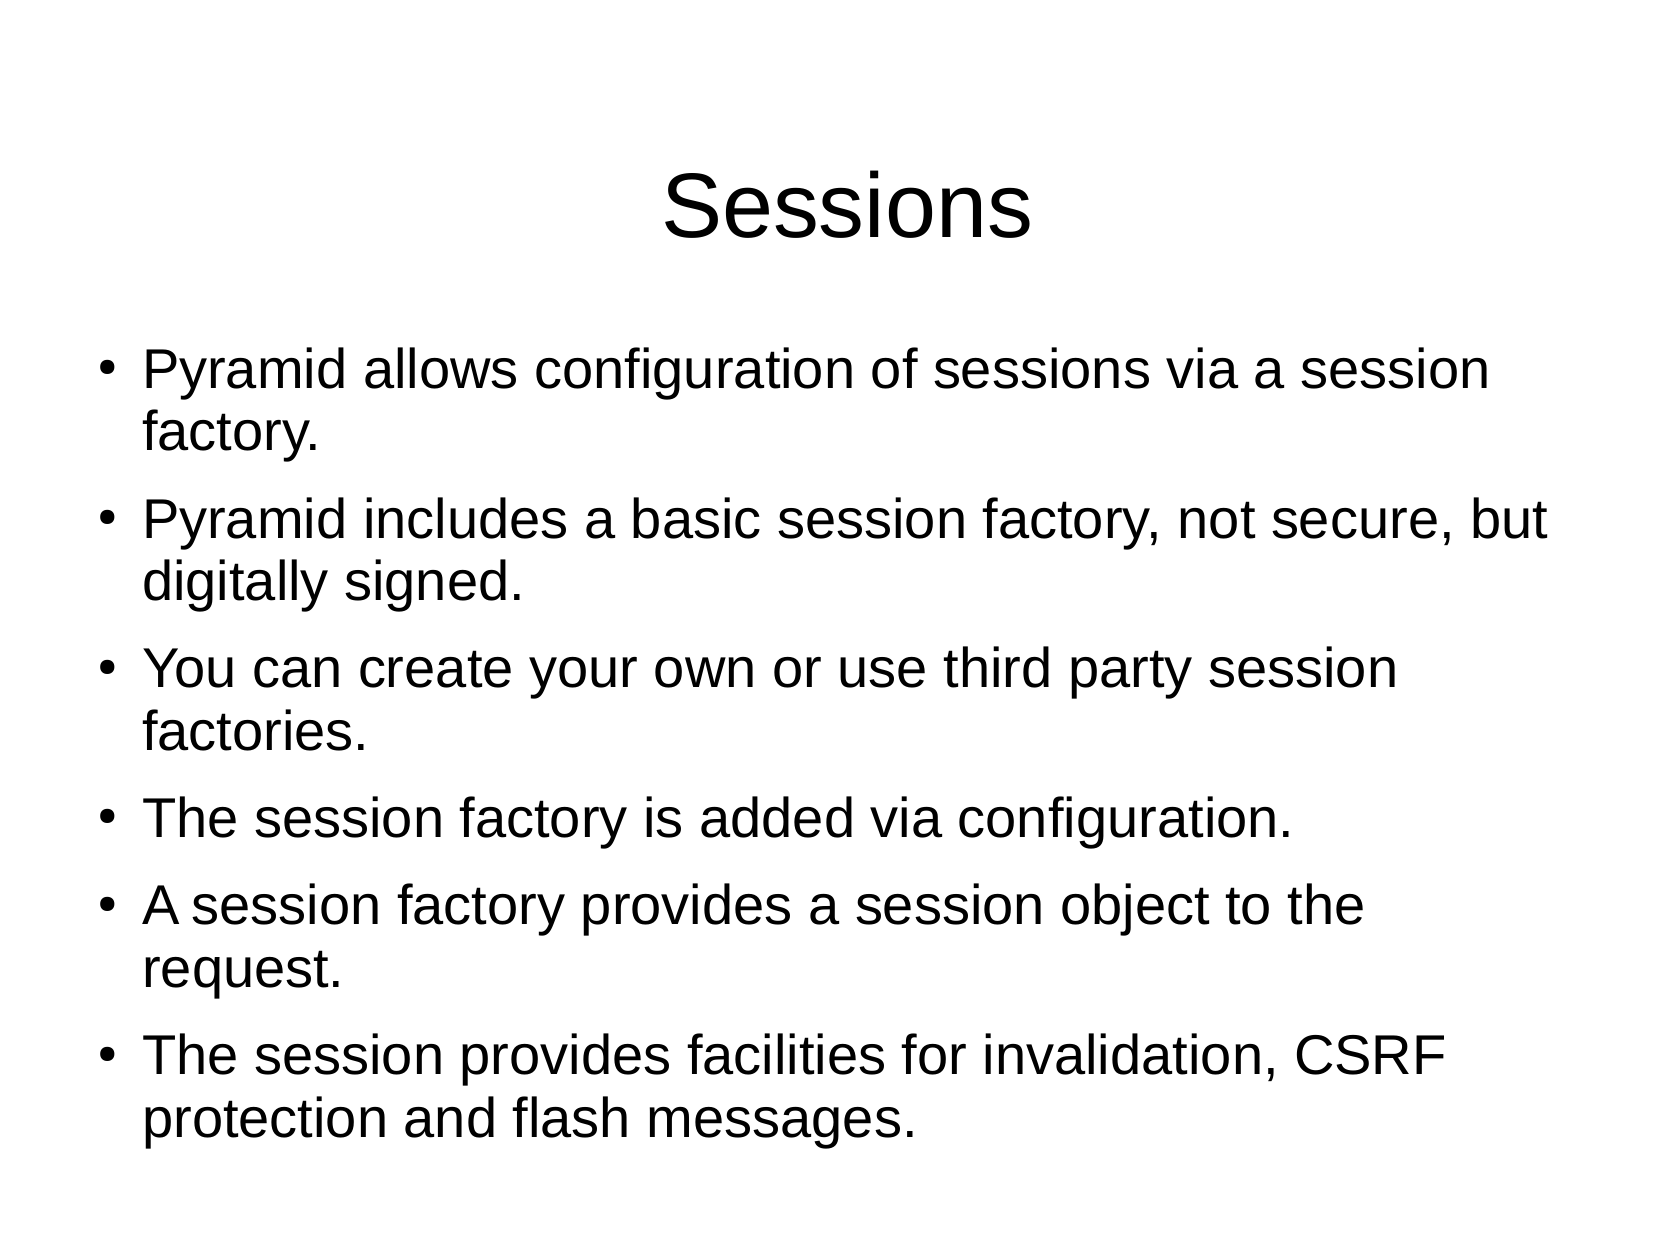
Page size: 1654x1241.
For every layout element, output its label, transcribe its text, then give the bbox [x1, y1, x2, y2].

list Pyramid allows configuration of sessions via a session factory. Pyramid includes a basic session factory, not secure, but digitally signed. You can create your own or use third party session factories. The session factory is added via configuration. A session factory provides a session object to the request. The session provides facilities for invalidation, CSRF protection and flash messages. [82, 337, 1571, 1157]
title Sessions [82, 112, 1612, 301]
